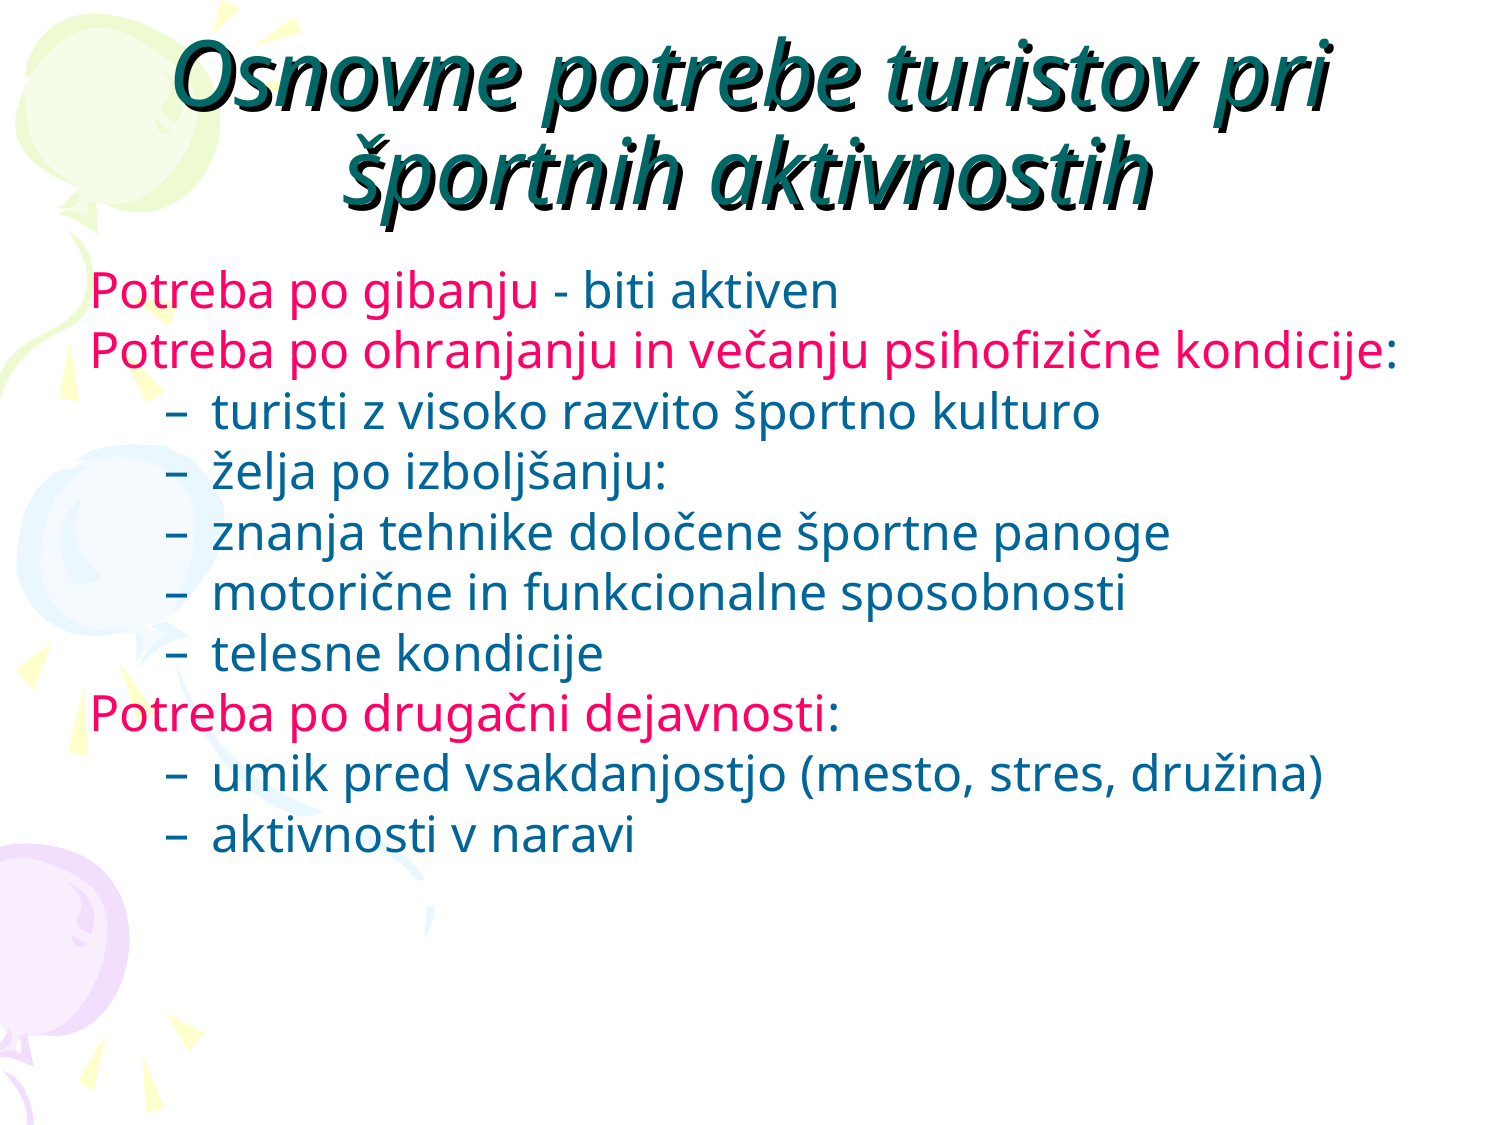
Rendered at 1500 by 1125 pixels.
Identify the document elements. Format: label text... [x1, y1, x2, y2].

list Potreba po gibanju - biti aktiven Potreba po ohranjanju in večanju psihofizične kondicije: turisti z visoko razvito športno kulturo želja po izboljšanju: znanja tehnike določene športne panoge motorične in funkcionalne sposobnosti telesne kondicije Potreba po drugačni dejavnosti: umik pred vsakdanjostjo (mesto, stres, družina) aktivnosti v naravi [75, 262, 1426, 994]
title Osnovne potrebe turistov pri športnih aktivnostih [72, 16, 1426, 233]
